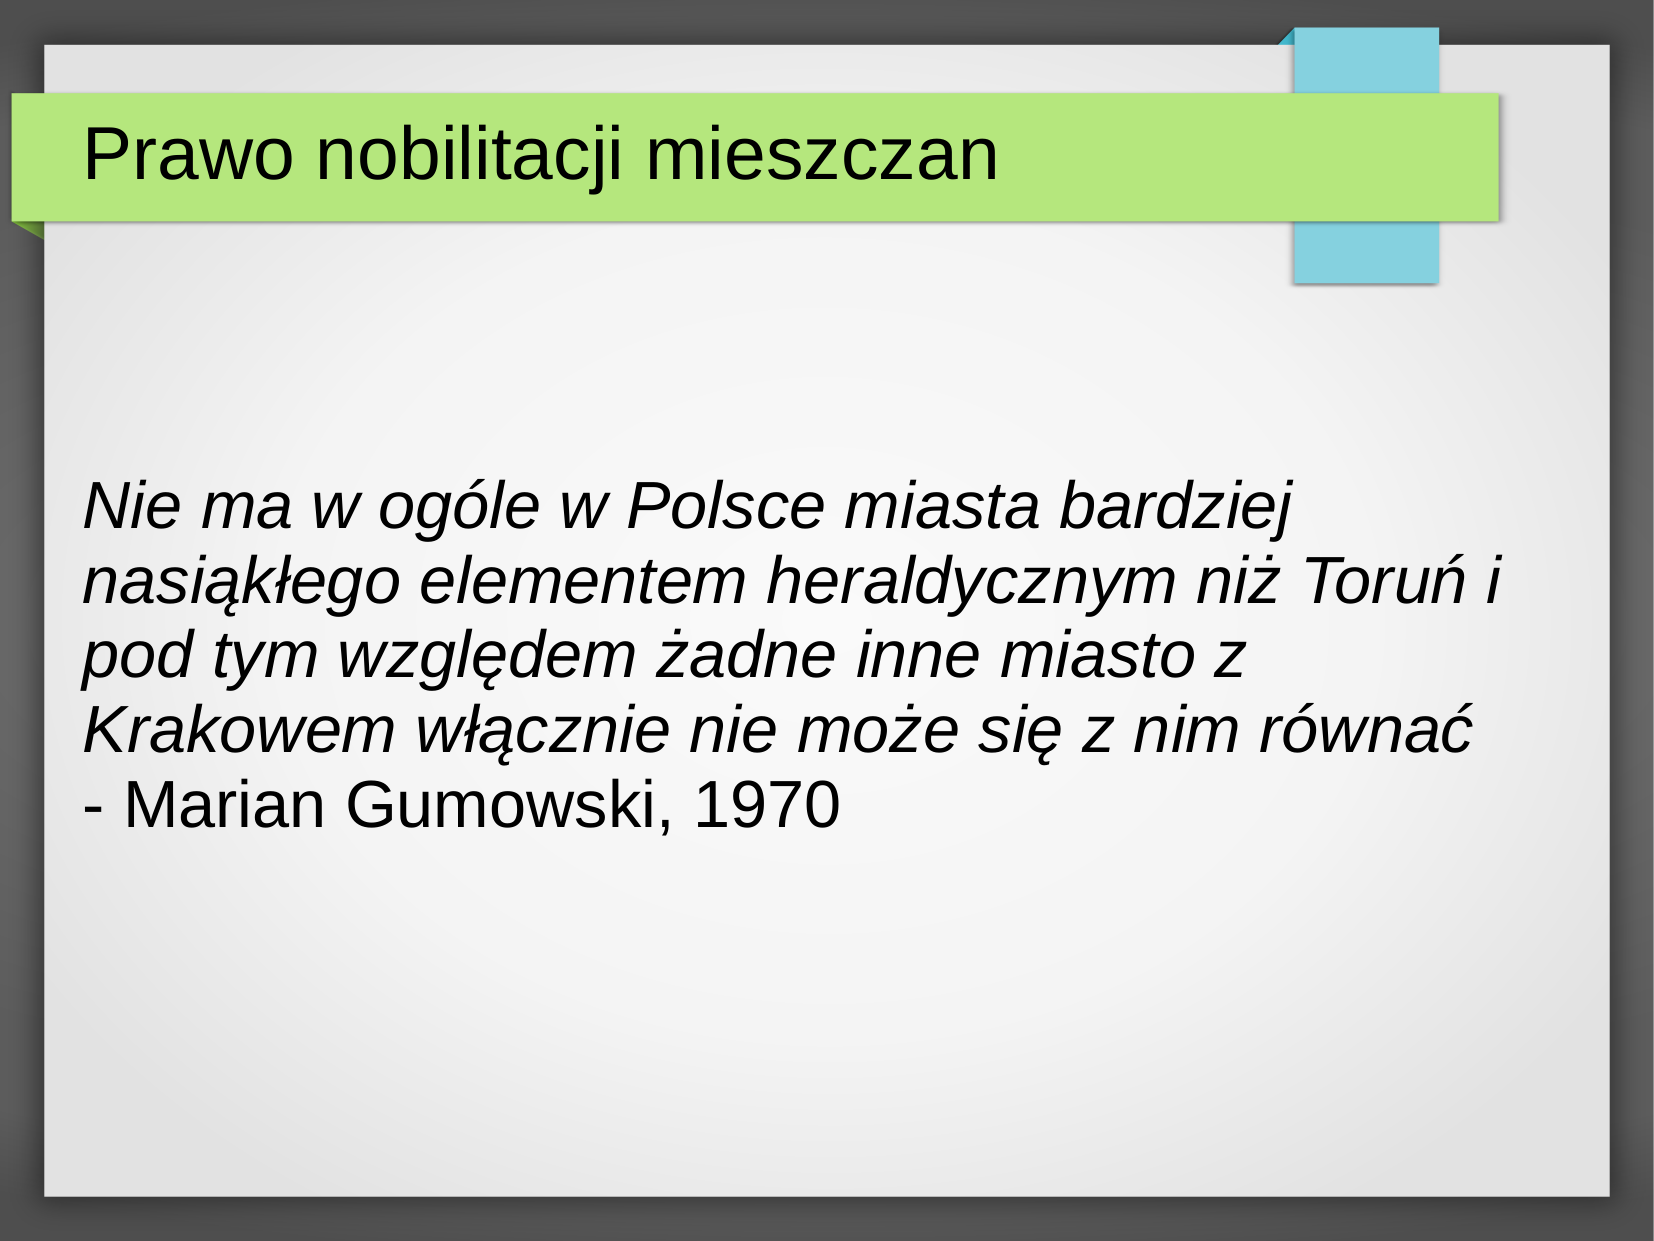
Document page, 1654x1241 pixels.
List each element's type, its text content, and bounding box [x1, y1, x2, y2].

subtitle Nie ma w ogóle w Polsce miasta bardziej nasiąkłego elementem heraldycznym niż Toruń i pod tym względem żadne inne miasto z Krakowem włącznie nie może się z nim równać - Marian Gumowski, 1970 [82, 295, 1571, 1015]
picture [0, 0, 1654, 1241]
title Prawo nobilitacji mieszczan [82, 94, 1264, 213]
